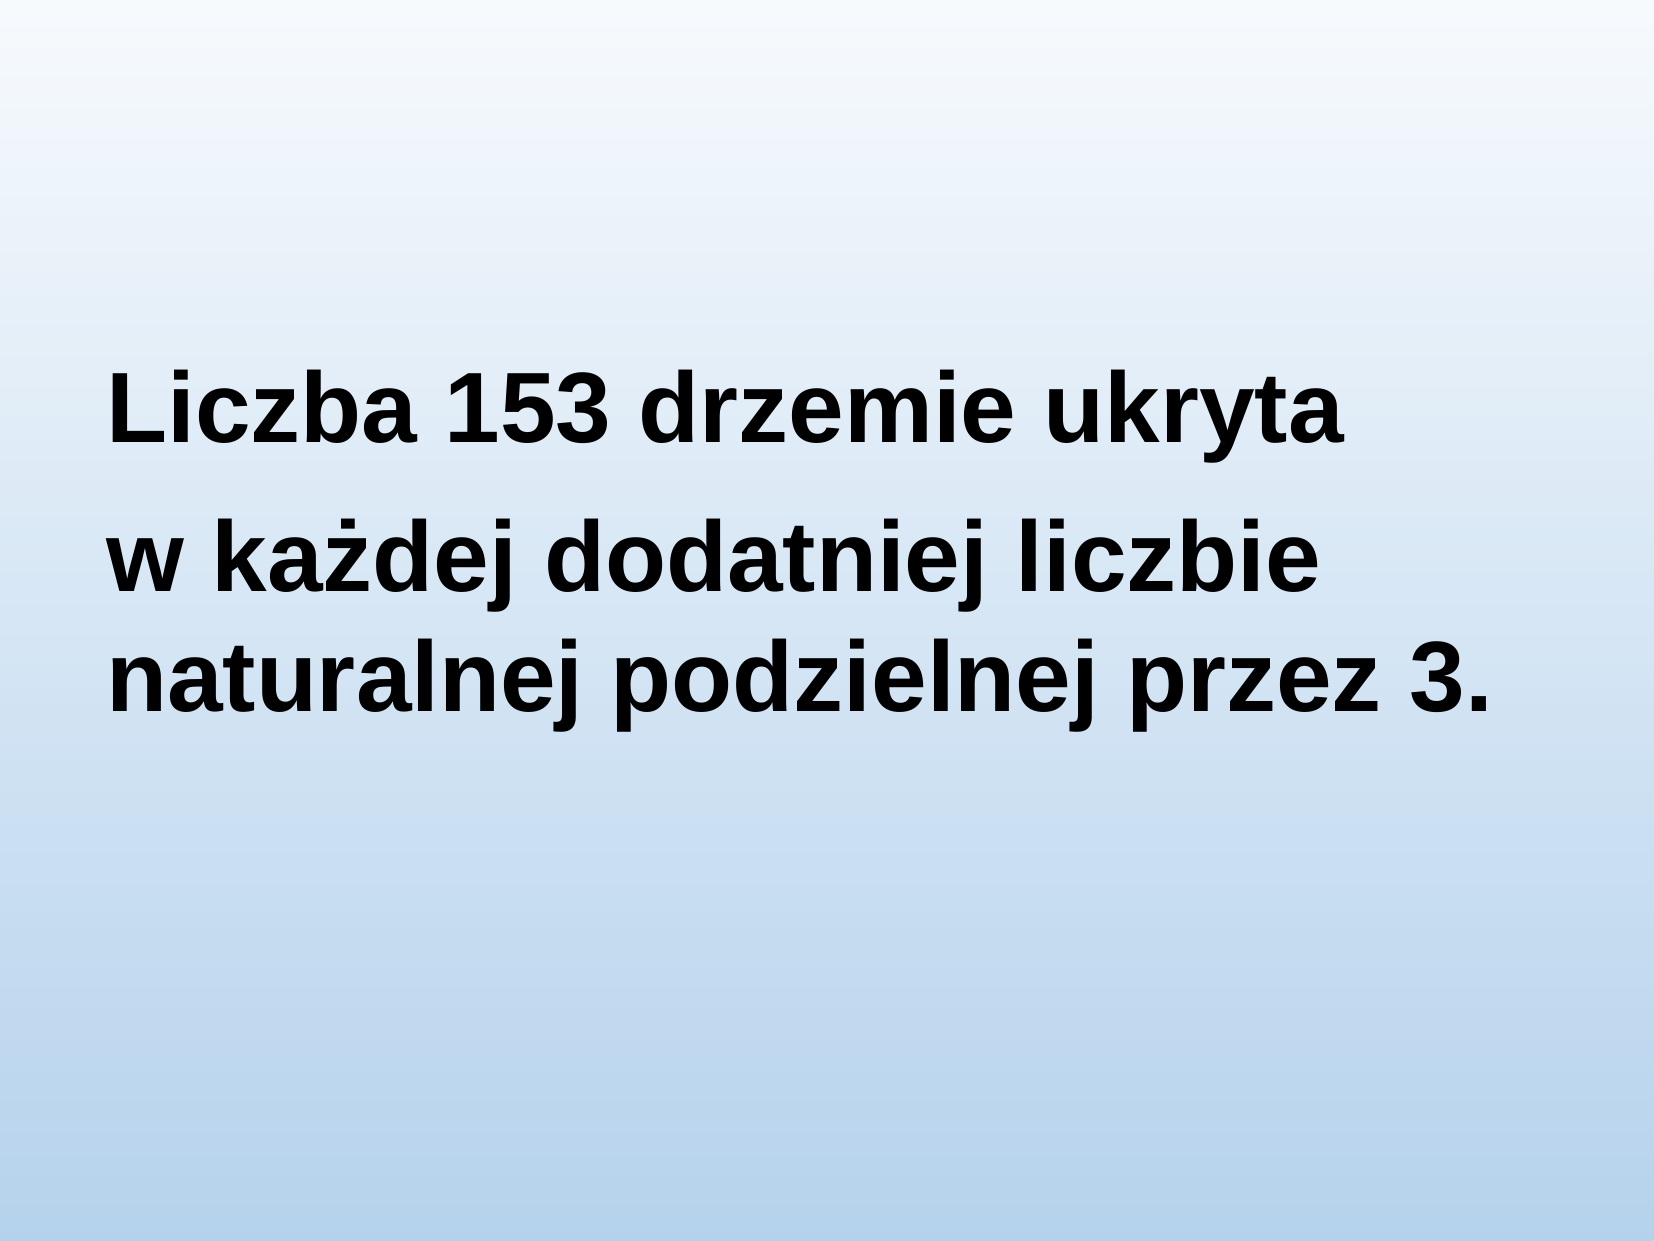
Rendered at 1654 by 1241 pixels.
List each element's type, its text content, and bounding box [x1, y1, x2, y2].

list Liczba 153 drzemie ukryta w każdej dodatniej liczbie naturalnej podzielnej przez 3. [106, 342, 1595, 1161]
